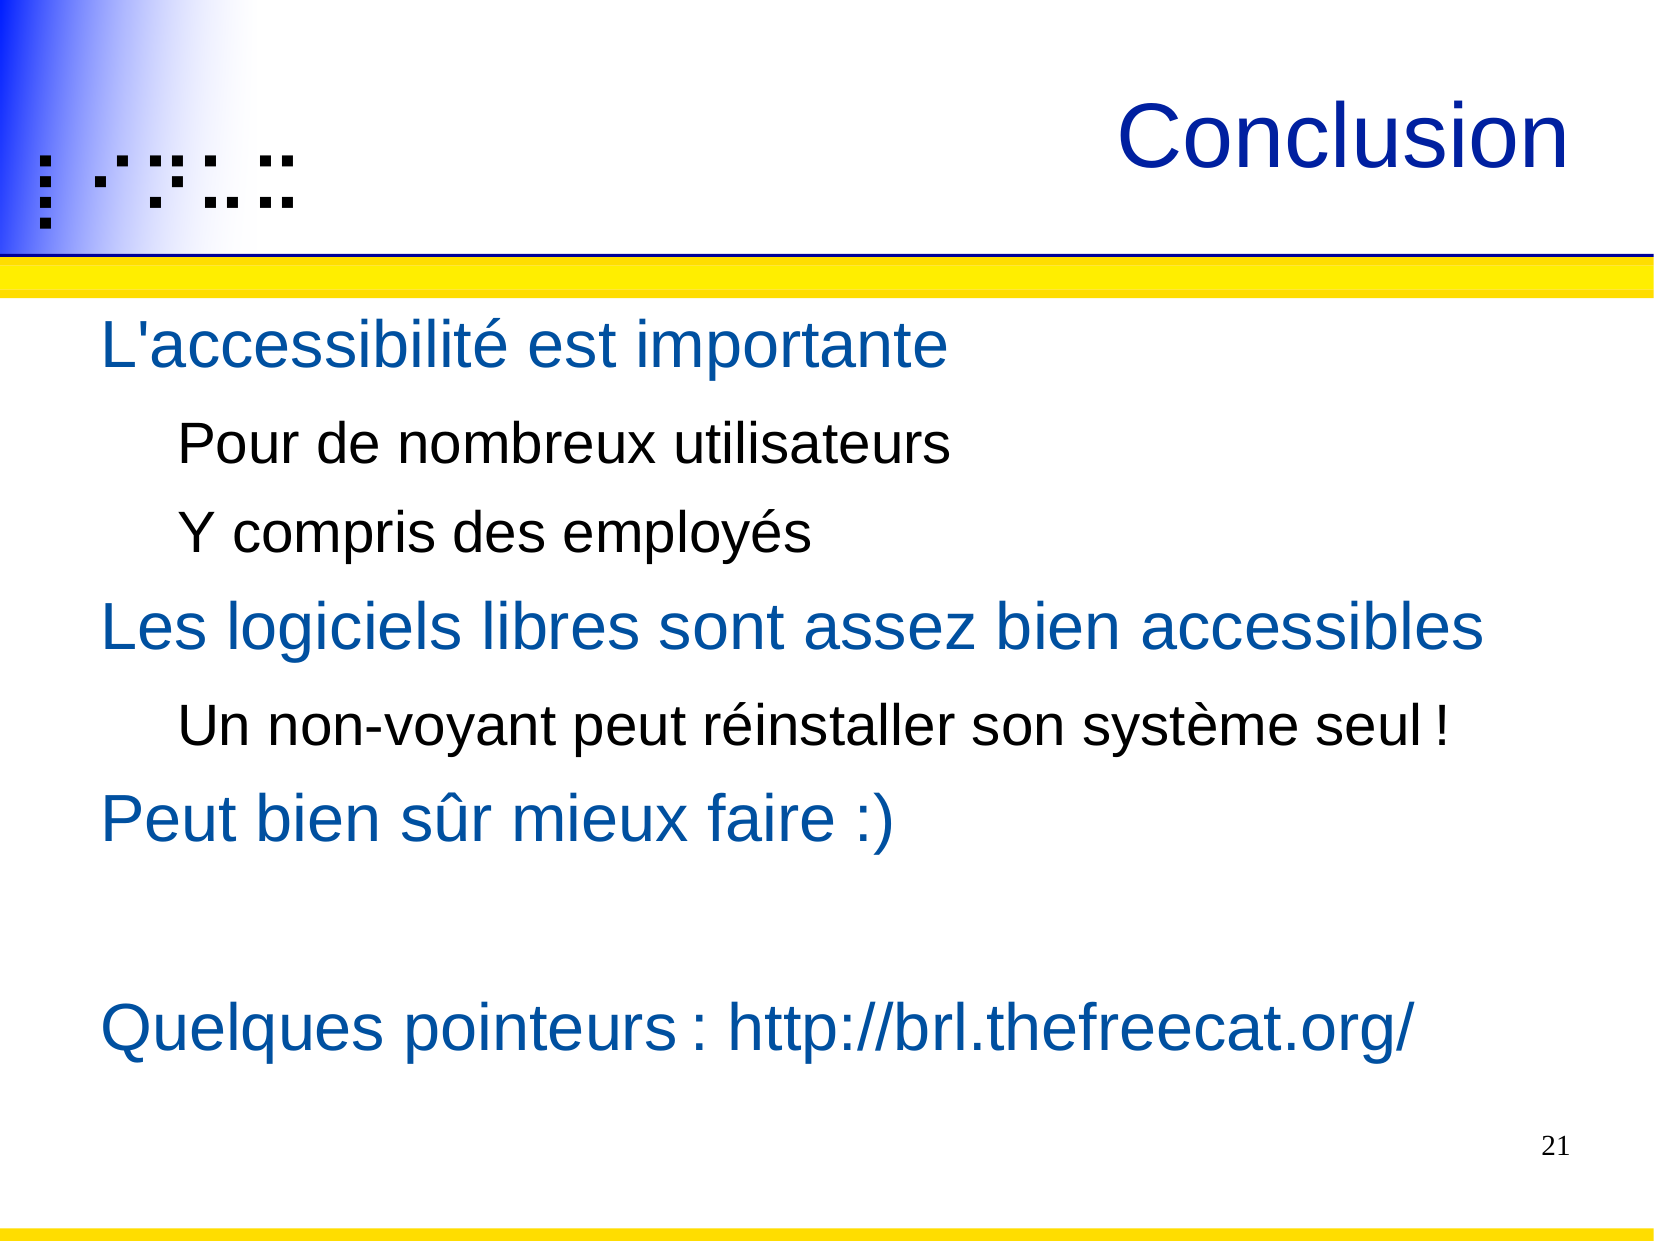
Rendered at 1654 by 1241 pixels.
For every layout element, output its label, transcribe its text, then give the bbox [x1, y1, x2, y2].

title Conclusion [372, 34, 1571, 238]
list L'accessibilité est importante Pour de nombreux utilisateurs Y compris des employés Les logiciels libres sont assez bien accessibles Un non-voyant peut réinstaller son système seul ! Peut bien sûr mieux faire :) Quelques pointeurs : http://brl.thefreecat.org/ [82, 307, 1571, 1111]
